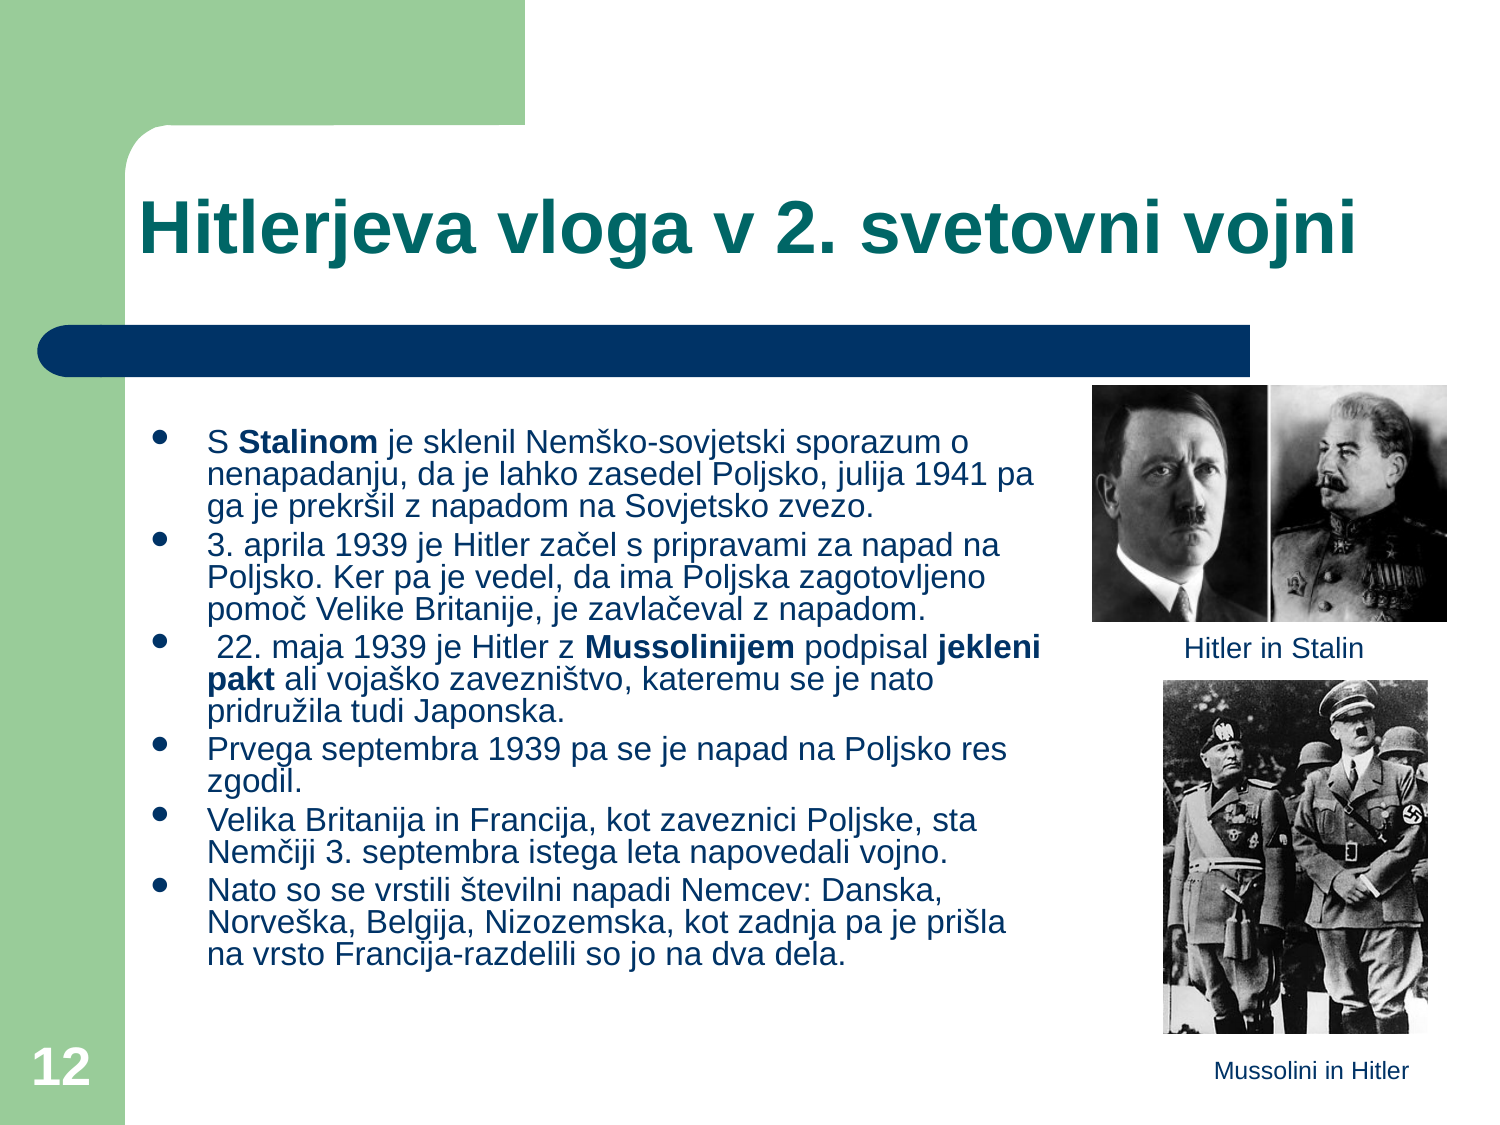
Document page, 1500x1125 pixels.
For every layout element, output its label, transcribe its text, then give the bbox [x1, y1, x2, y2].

title Hitlerjeva vloga v 2. svetovni vojni [123, 90, 1424, 278]
text_box Mussolini in Hitler [1198, 1046, 1471, 1092]
slide_number <number> [13, 1023, 111, 1105]
picture [1092, 385, 1447, 622]
list S Stalinom je sklenil Nemško-sovjetski sporazum o nenapadanju, da je lahko zasedel Poljsko, julija 1941 pa ga je prekršil z napadom na Sovjetsko zvezo. 3. aprila 1939 je Hitler začel s pripravami za napad na Poljsko. Ker pa je vedel, da ima Poljska zagotovljeno pomoč Velike Britanije, je zavlačeval z napadom. 22. maja 1939 je Hitler z Mussolinijem podpisal jekleni pakt ali vojaško zavezništvo, kateremu se je nato pridružila tudi Japonska. Prvega septembra 1939 pa se je napad na Poljsko res zgodil. Velika Britanija in Francija, kot zaveznici Poljske, sta Nemčiji 3. septembra istega leta napovedali vojno. Nato so se vrstili številni napadi Nemcev: Danska, Norveška, Belgija, Nizozemska, kot zadnja pa je prišla na vrsto Francija-razdelili so jo na dva dela. [135, 420, 1057, 1125]
picture [1163, 680, 1428, 1034]
text_box Hitler in Stalin [1169, 621, 1500, 672]
